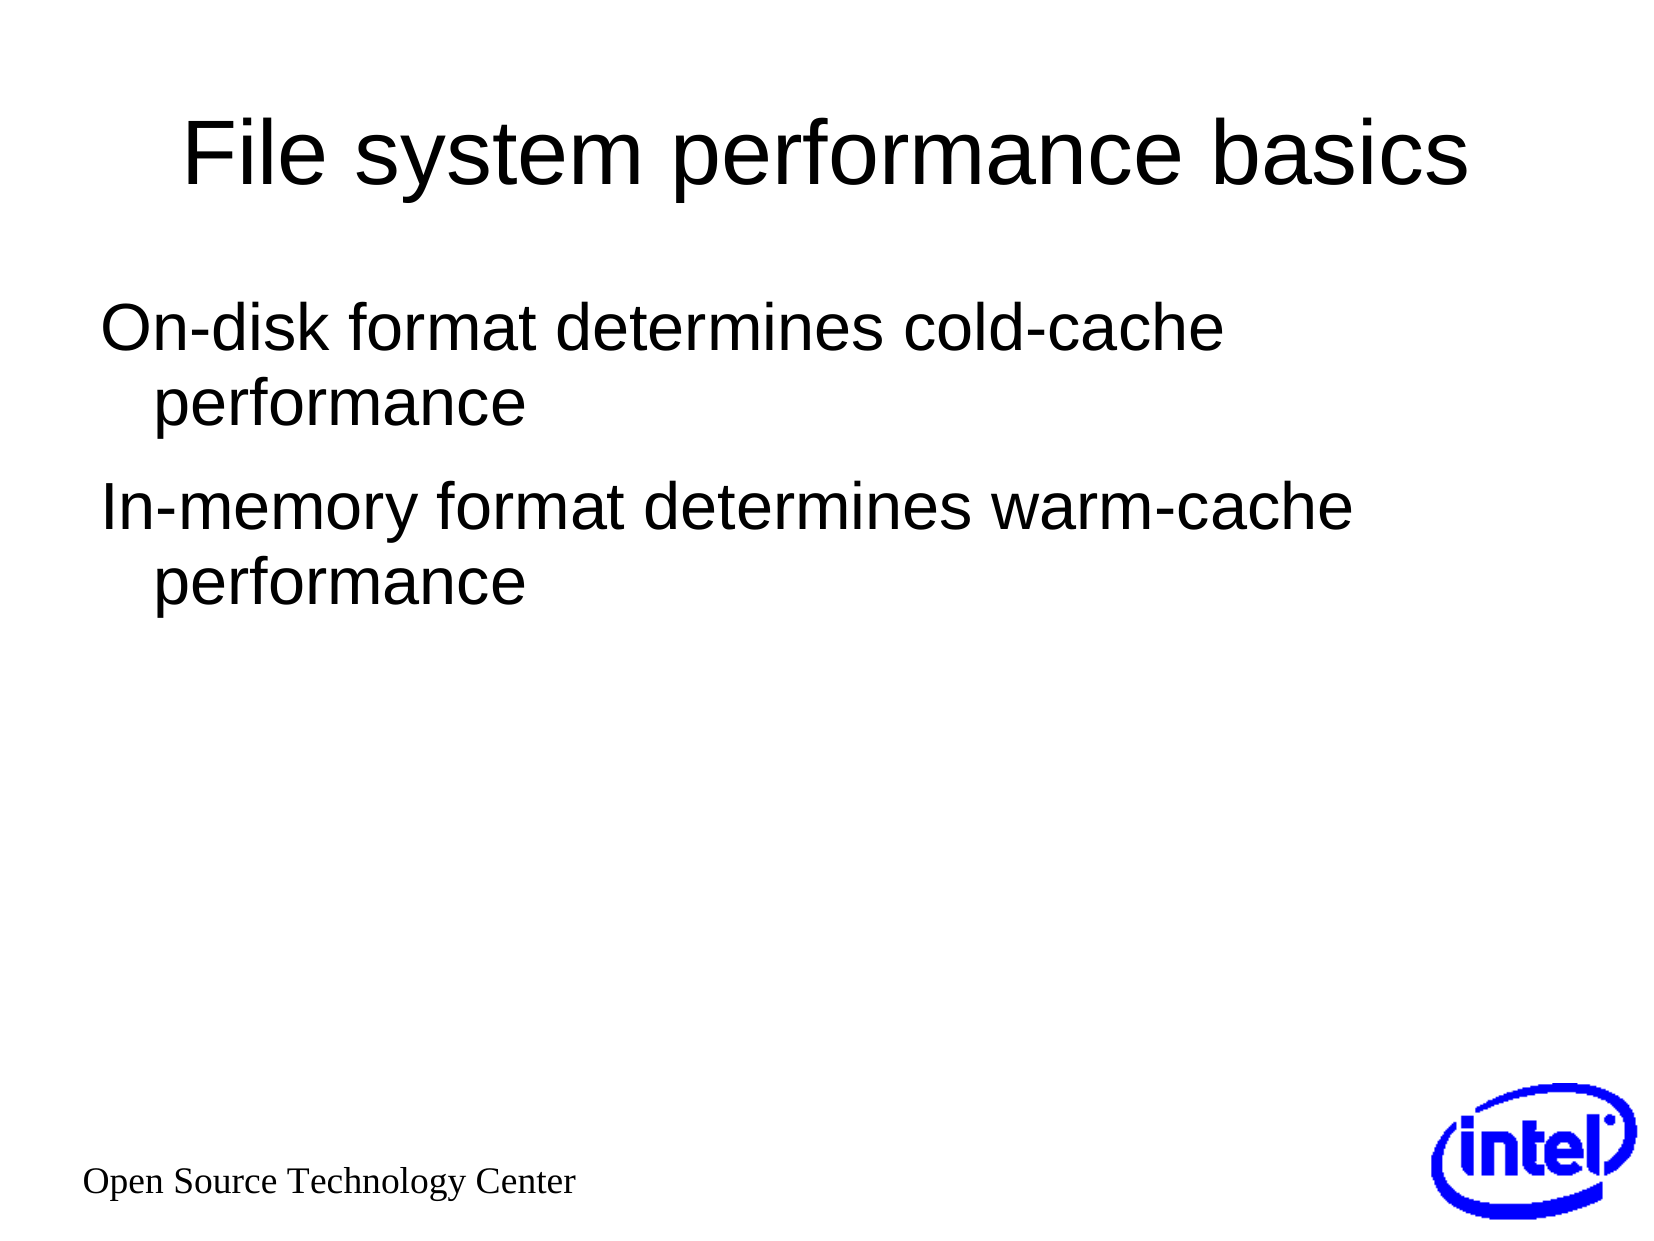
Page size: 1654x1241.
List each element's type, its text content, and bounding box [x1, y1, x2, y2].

list On-disk format determines cold-cache performance In-memory format determines warm-cache performance [82, 290, 1571, 1109]
title File system performance basics [82, 49, 1571, 257]
picture [1430, 1083, 1639, 1223]
